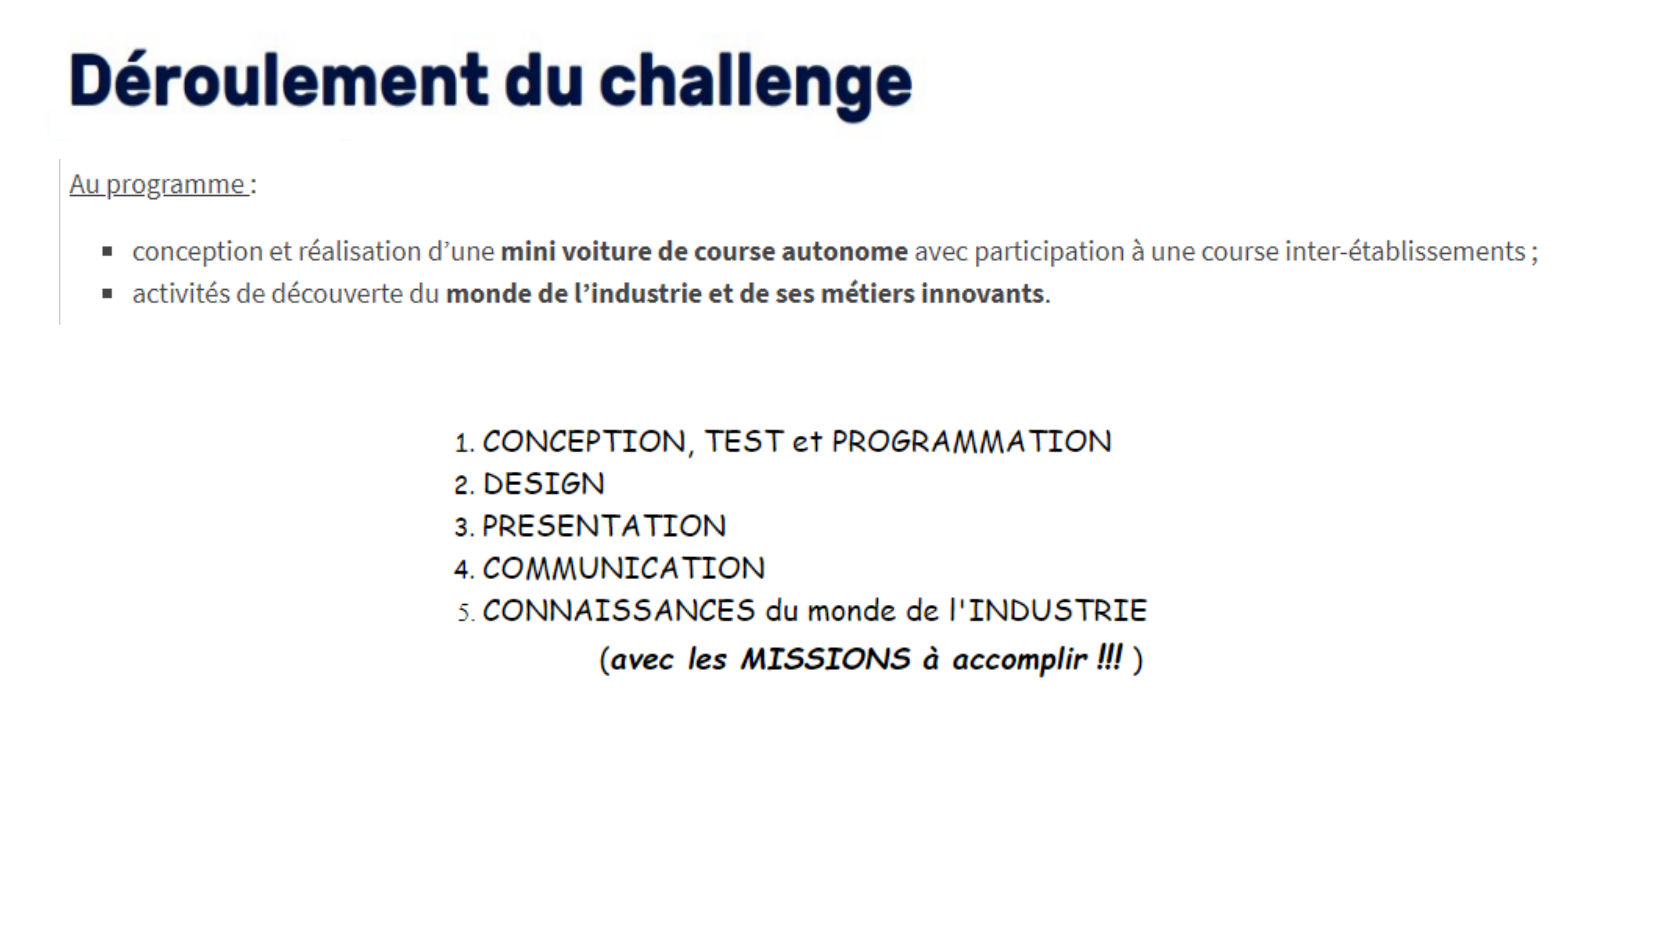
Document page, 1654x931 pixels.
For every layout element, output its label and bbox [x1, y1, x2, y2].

picture [41, 29, 945, 155]
picture [442, 413, 1176, 687]
picture [59, 159, 1569, 325]
